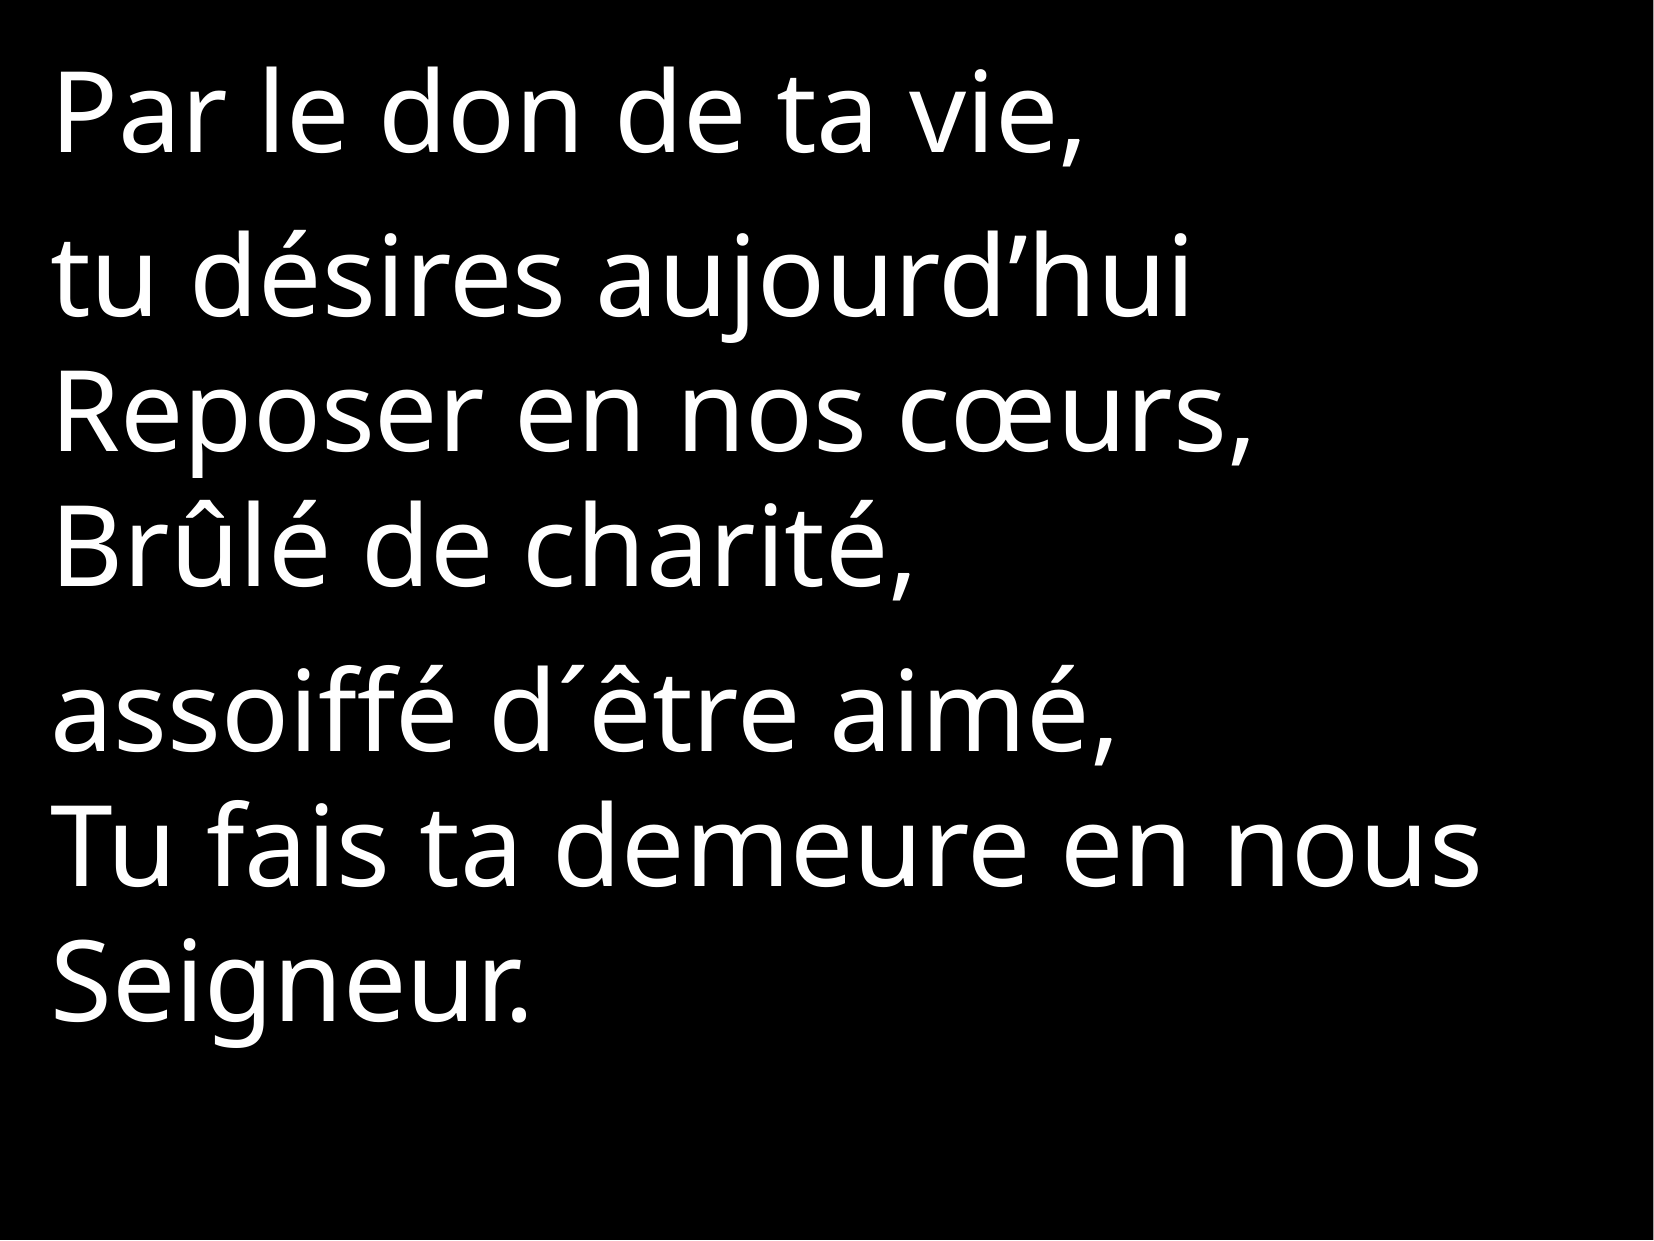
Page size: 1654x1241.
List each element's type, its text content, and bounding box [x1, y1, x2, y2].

list Par le don de ta vie, tu désires aujourd’hui Reposer en nos cœurs, Brûlé de charité, assoiffé d´être aimé, Tu fais ta demeure en nous Seigneur. [35, 32, 1625, 971]
